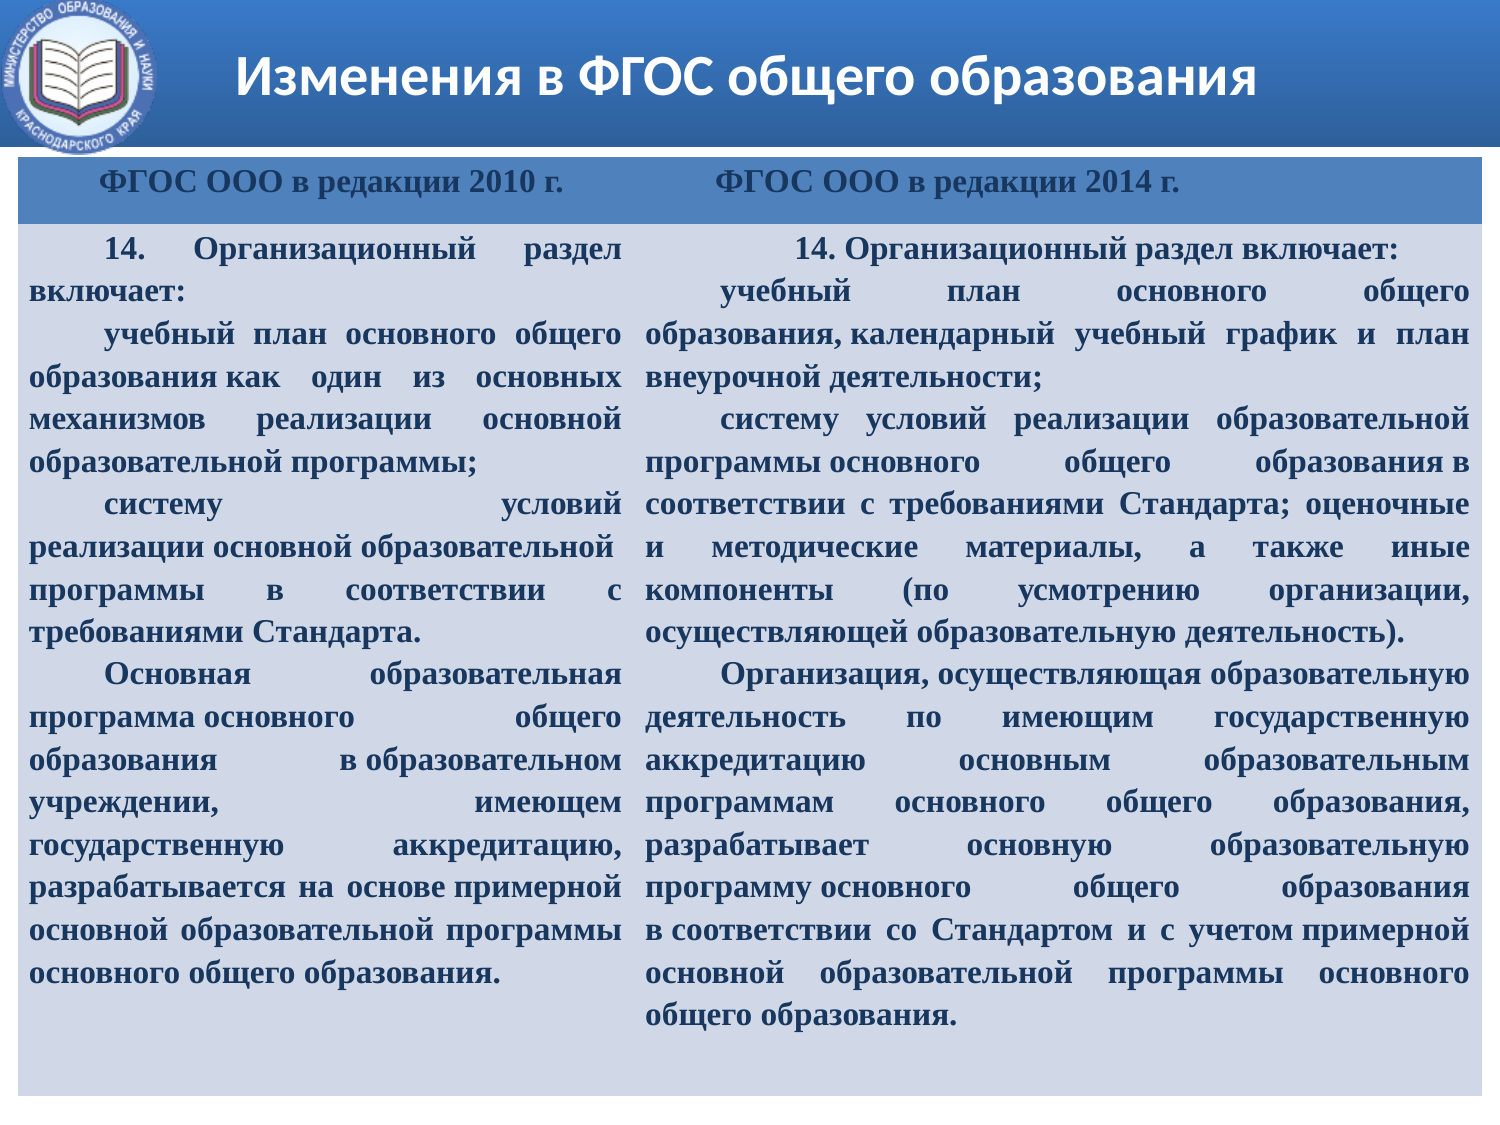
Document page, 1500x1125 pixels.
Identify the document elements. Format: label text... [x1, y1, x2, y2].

table_header ФГОС ООО в редакции 2010 г. [18, 157, 634, 224]
picture [0, 0, 157, 155]
table_cell 14. Организационный раздел включает: учебный план основного общего образования как один из основных механизмов реализации основной образовательной программы; систему условий реализации основной образовательной программы в соответствии с требованиями Стандарта. Основная образовательная программа основного общего образования в образовательном учреждении, имеющем государственную аккредитацию, разрабатывается на основе примерной основной образовательной программы основного общего образования. [18, 224, 634, 1096]
table_header ФГОС ООО в редакции 2014 г. [634, 157, 1482, 224]
text_box Изменения в ФГОС общего образования [157, 0, 1500, 147]
table_cell 14. Организационный раздел включает: учебный план основного общего образования, календарный учебный график и план внеурочной деятельности; систему условий реализации образовательной программы основного общего образования в соответствии с требованиями Стандарта; оценочные и методические материалы, а также иные компоненты (по усмотрению организации, осуществляющей образовательную деятельность). Организация, осуществляющая образовательную деятельность по имеющим государственную аккредитацию основным образовательным программам основного общего образования, разрабатывает основную образовательную программу основного общего образования в соответствии со Стандартом и с учетом примерной основной образовательной программы основного общего образования. [634, 224, 1482, 1096]
